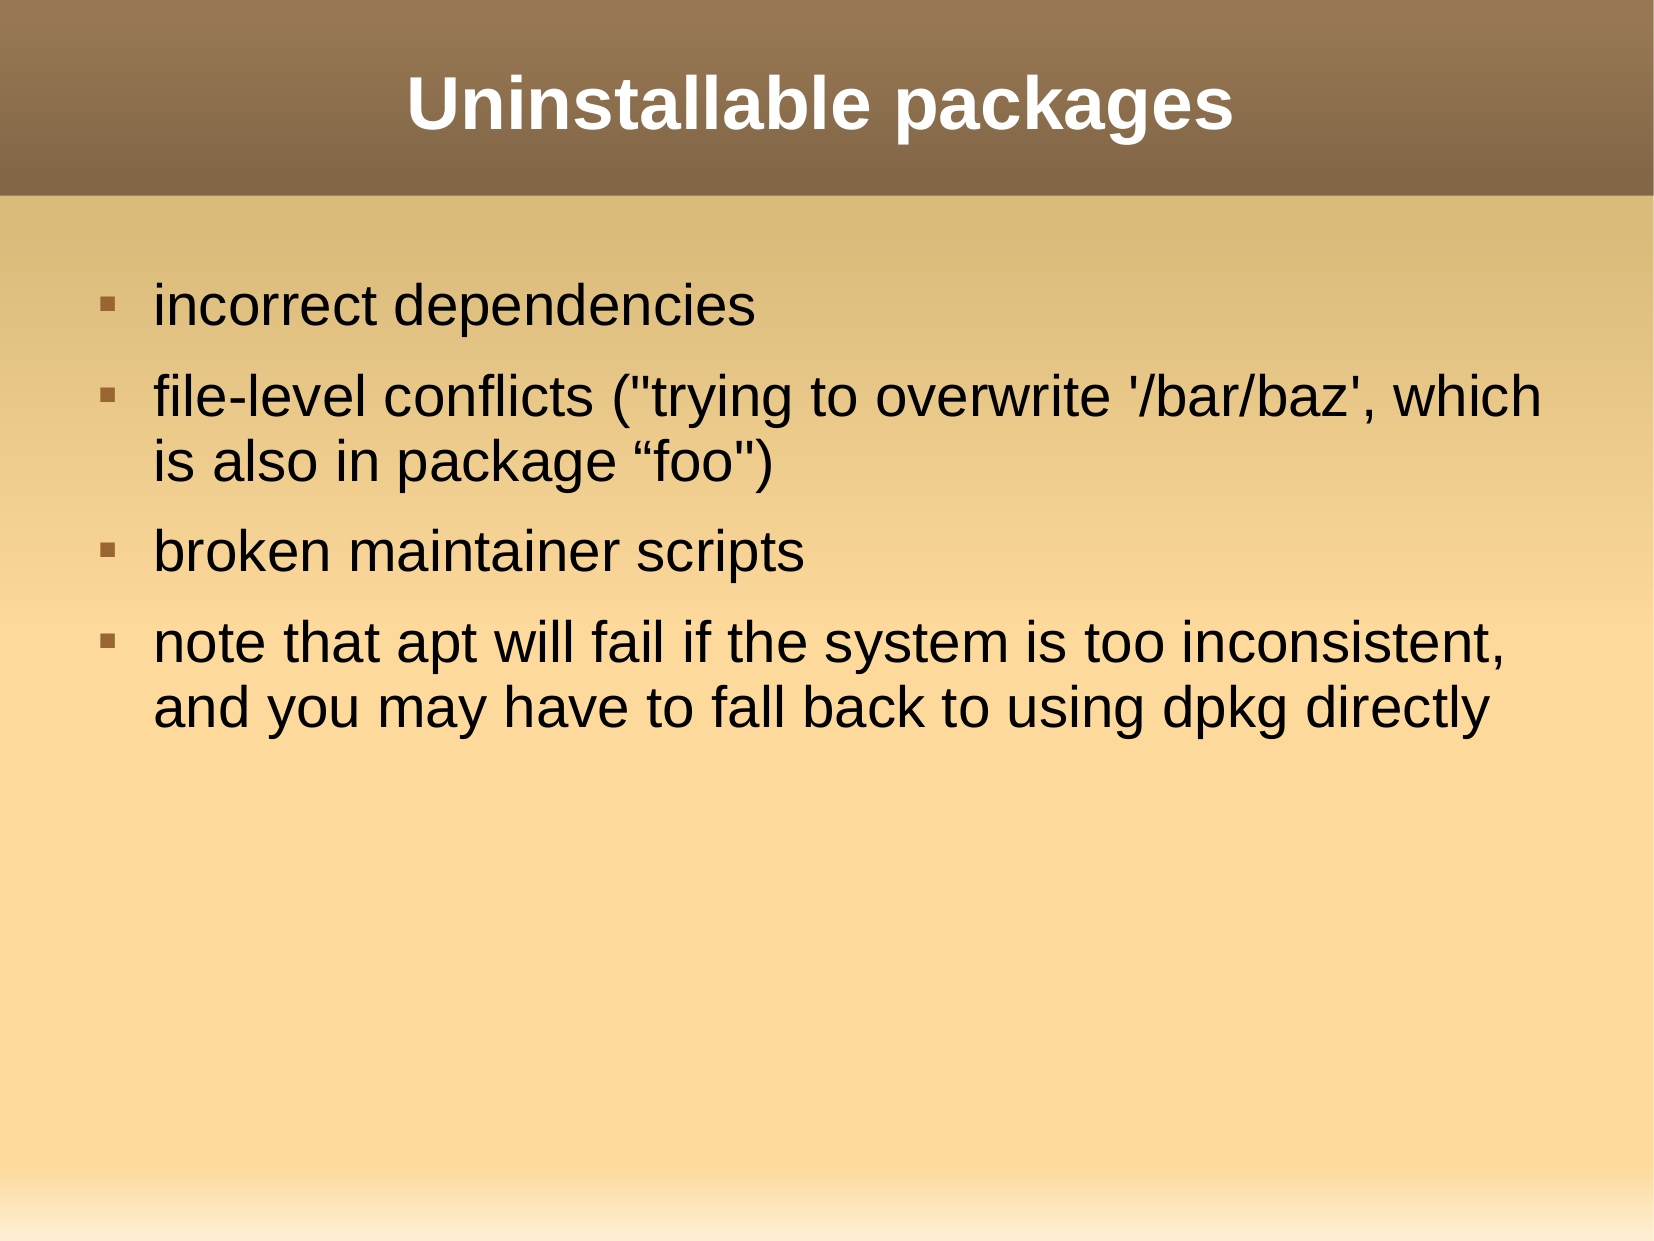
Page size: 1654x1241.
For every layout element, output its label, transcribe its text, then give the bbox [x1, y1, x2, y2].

list incorrect dependencies file-level conflicts ("trying to overwrite '/bar/baz', which is also in package “foo") broken maintainer scripts note that apt will fail if the system is too inconsistent, and you may have to fall back to using dpkg directly [82, 272, 1571, 1077]
picture [0, 0, 1654, 1241]
title Uninstallable packages [76, 0, 1565, 208]
